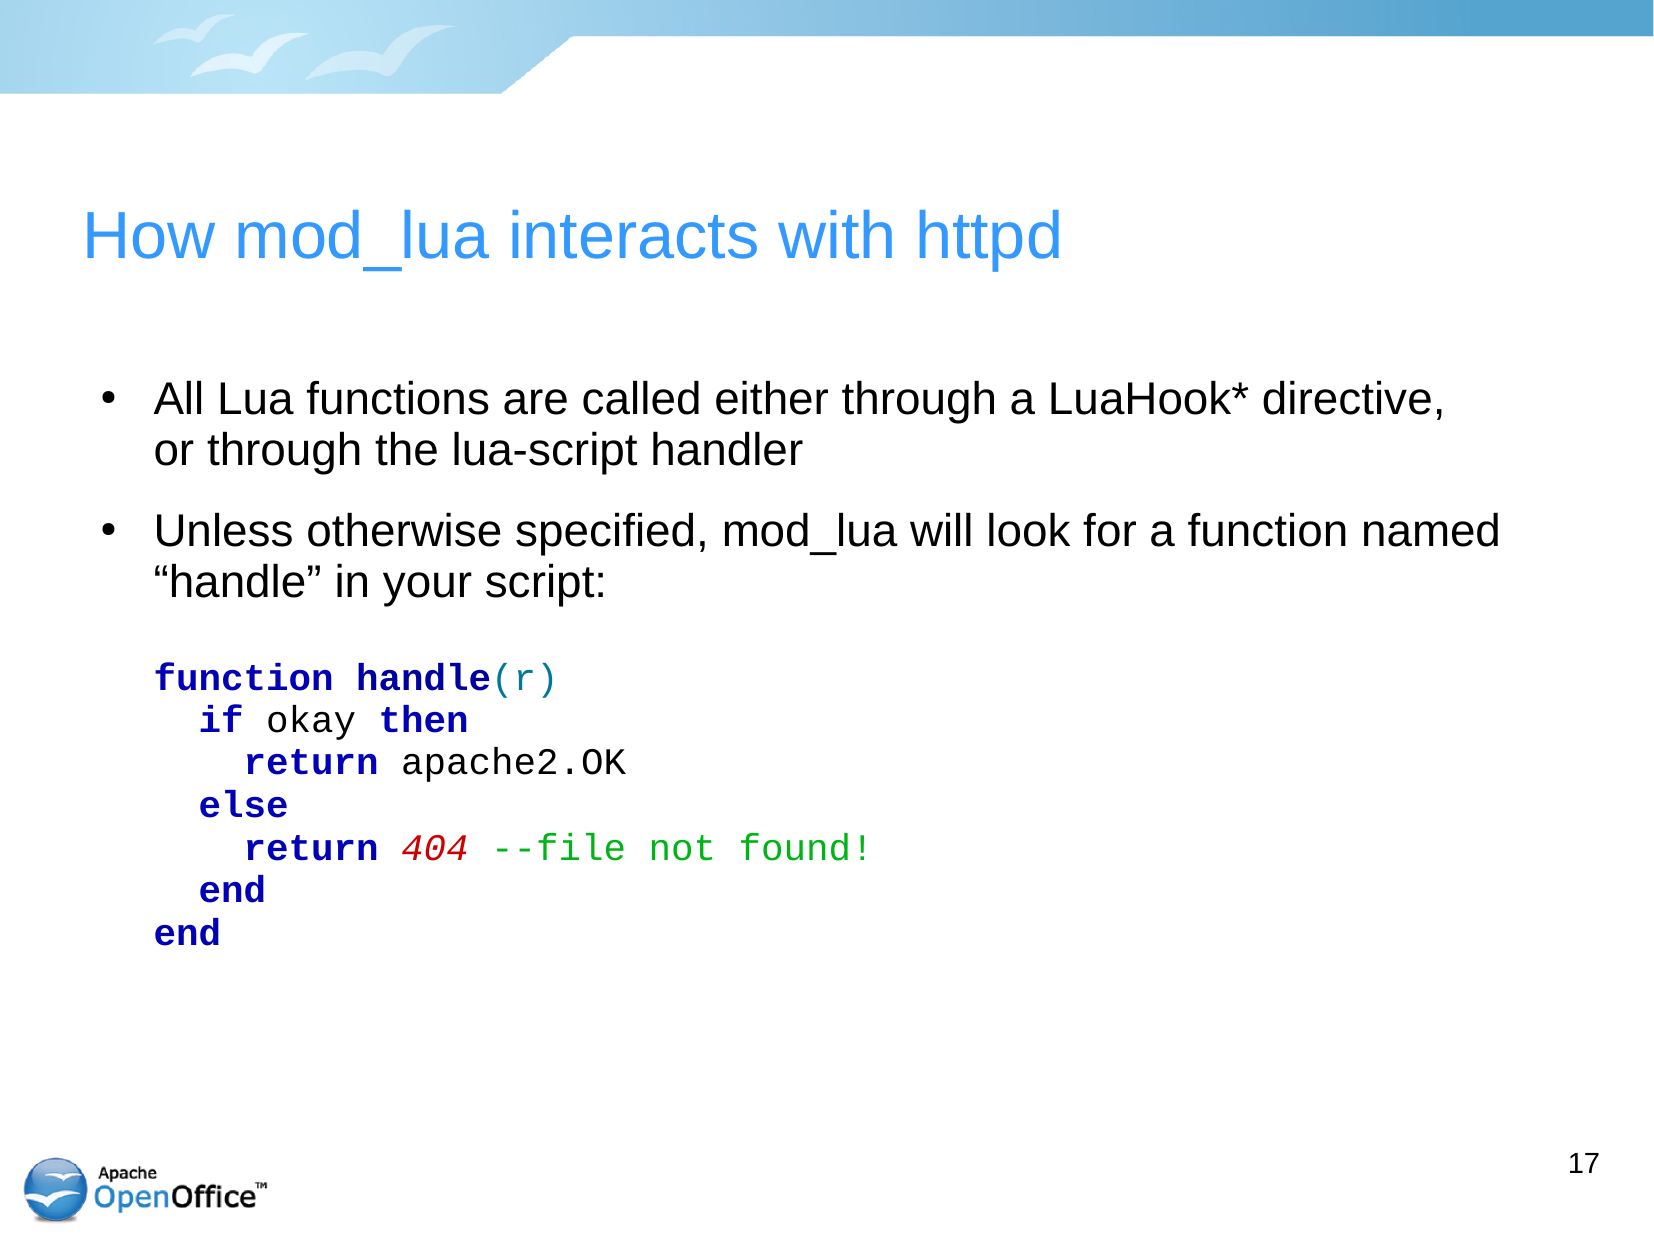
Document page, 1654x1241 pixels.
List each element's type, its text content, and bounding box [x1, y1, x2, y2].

list All Lua functions are called either through a LuaHook* directive, or through the lua-script handler Unless otherwise specified, mod_lua will look for a function named “handle” in your script: function handle(r) if okay then return apache2.OK else return 404 --file not found! end end [82, 372, 1571, 1093]
picture [0, 0, 1654, 1241]
title How mod_lua interacts with httpd [82, 132, 1571, 340]
